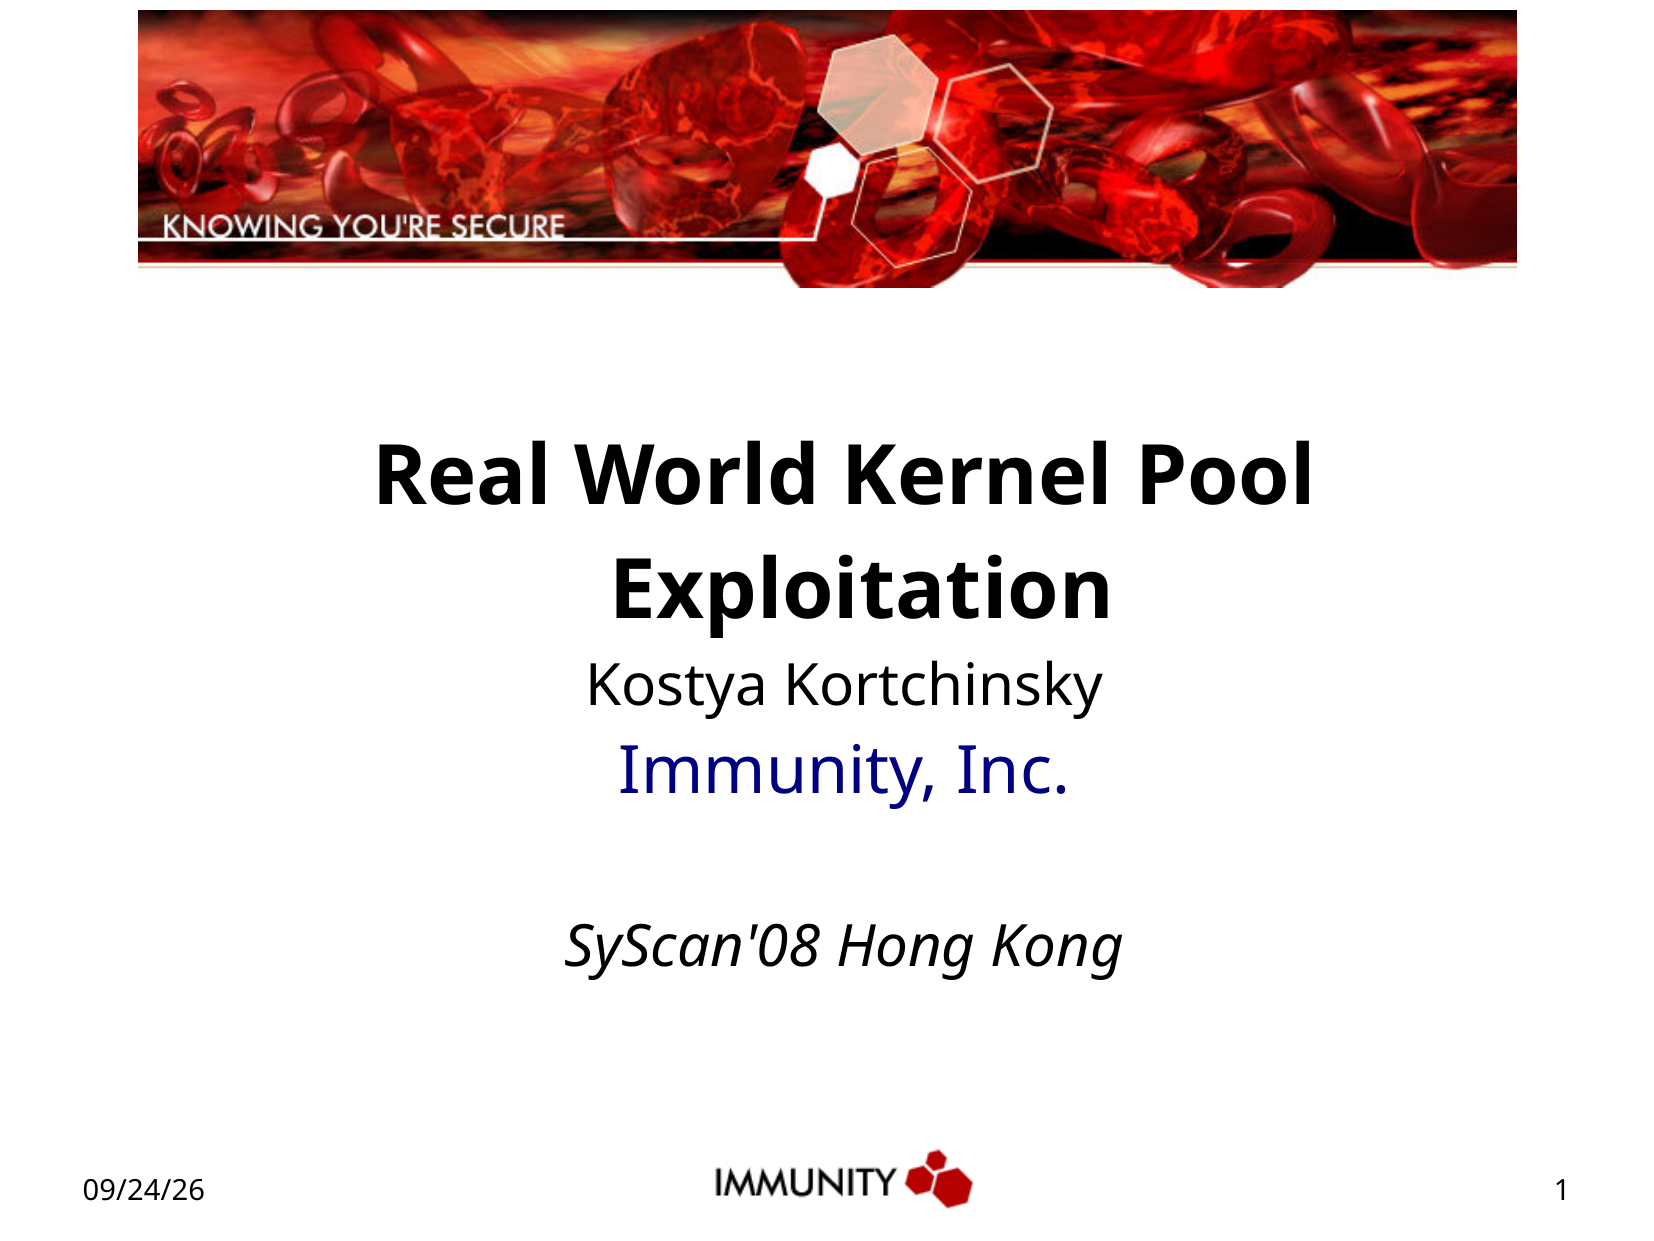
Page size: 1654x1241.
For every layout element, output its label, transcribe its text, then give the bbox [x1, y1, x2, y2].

subtitle Real World Kernel Pool Exploitation Kostya Kortchinsky Immunity, Inc. SyScan'08 Hong Kong [82, 297, 1571, 1102]
picture [694, 1130, 984, 1235]
picture [138, 10, 1517, 288]
